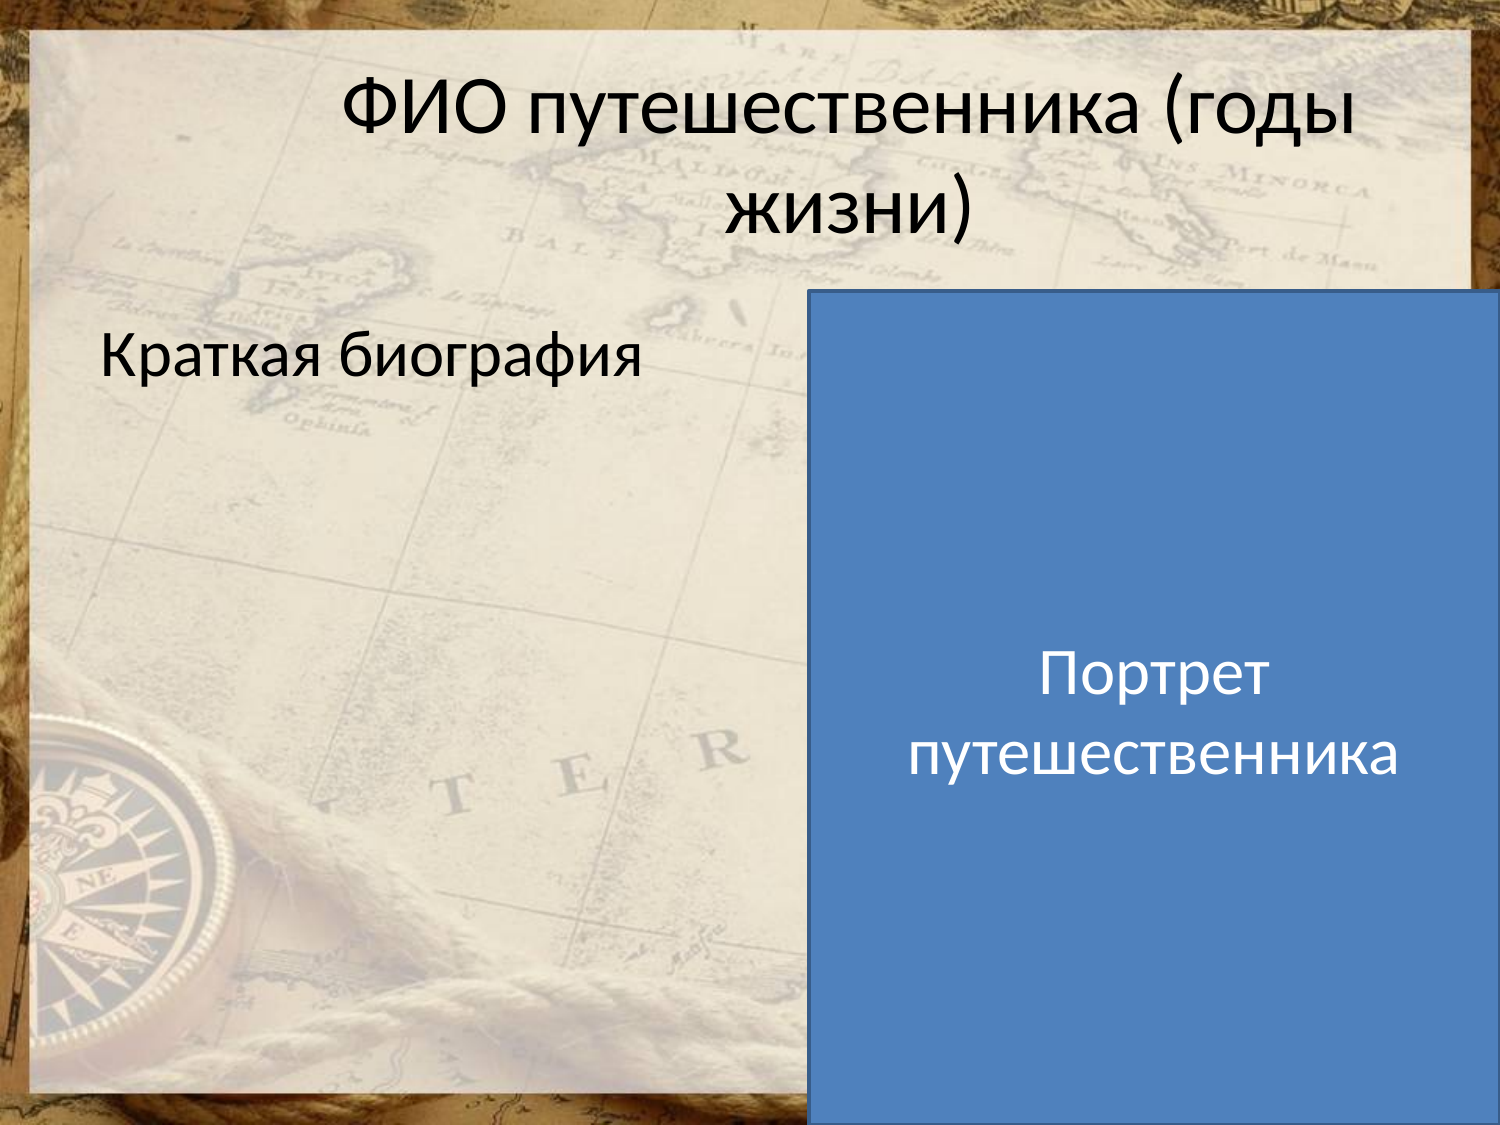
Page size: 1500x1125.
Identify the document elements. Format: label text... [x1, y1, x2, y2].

text_box Портрет путешественника [809, 291, 1500, 1125]
list Краткая биография [29, 302, 776, 1046]
title ФИО путешественника (годы жизни) [289, 42, 1412, 242]
